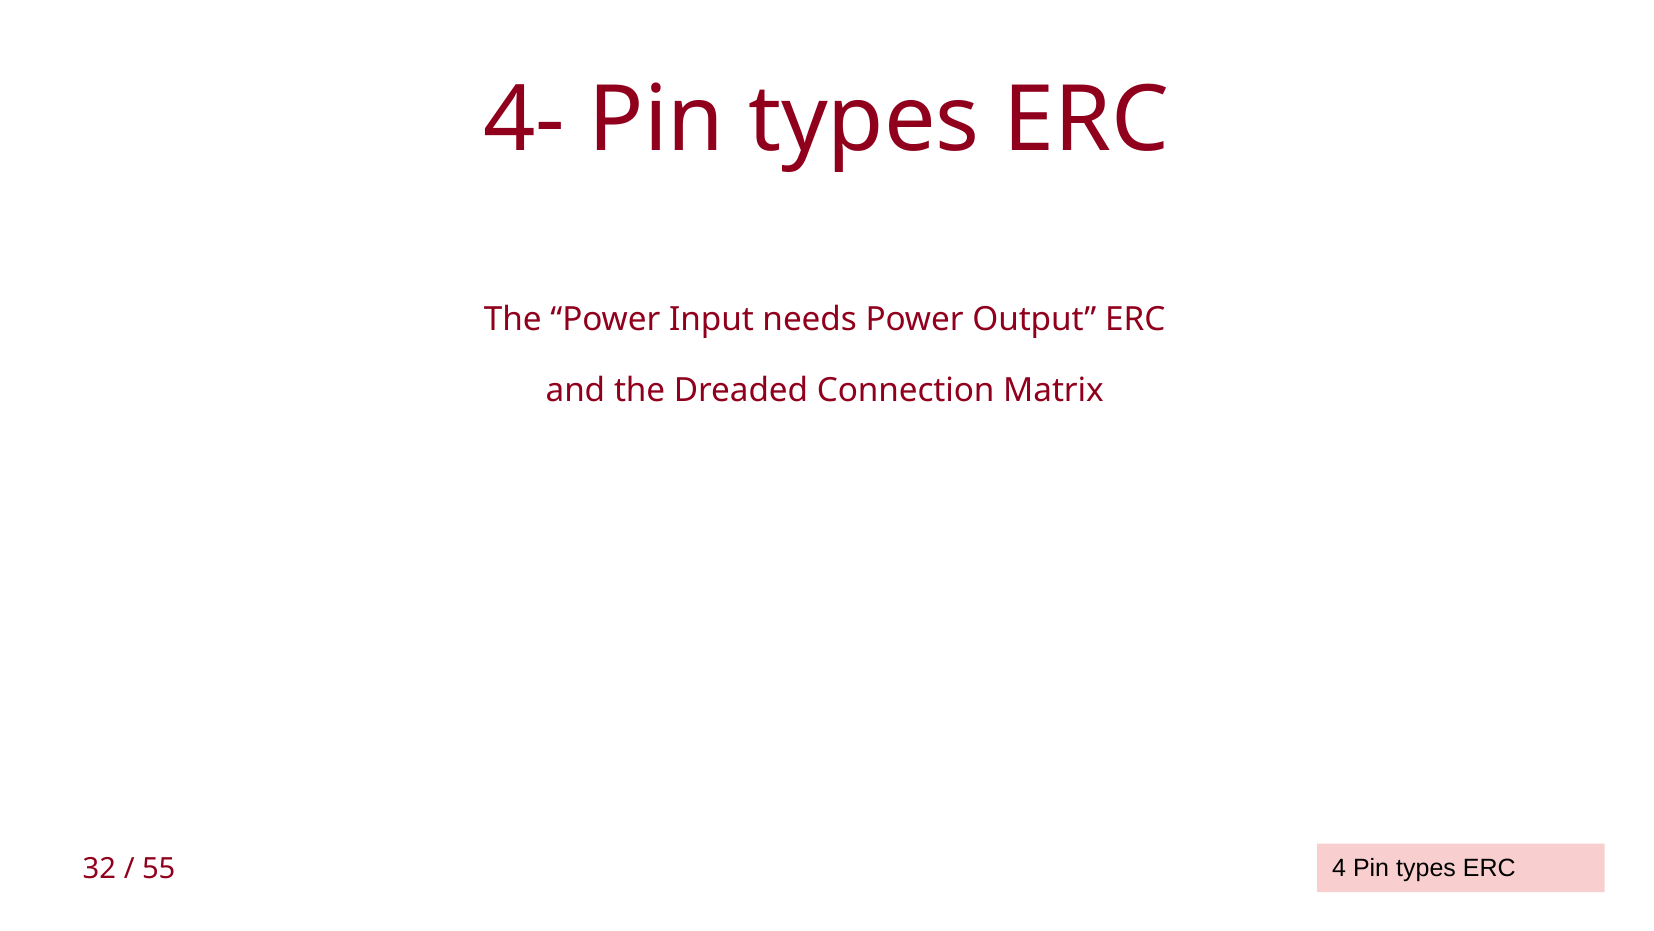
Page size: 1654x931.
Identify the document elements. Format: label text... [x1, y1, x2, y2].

subtitle The “Power Input needs Power Output” ERC and the Dreaded Connection Matrix [81, 184, 1570, 457]
title 4- Pin types ERC [82, 37, 1571, 193]
text_box 4 Pin types ERC [1317, 843, 1605, 893]
